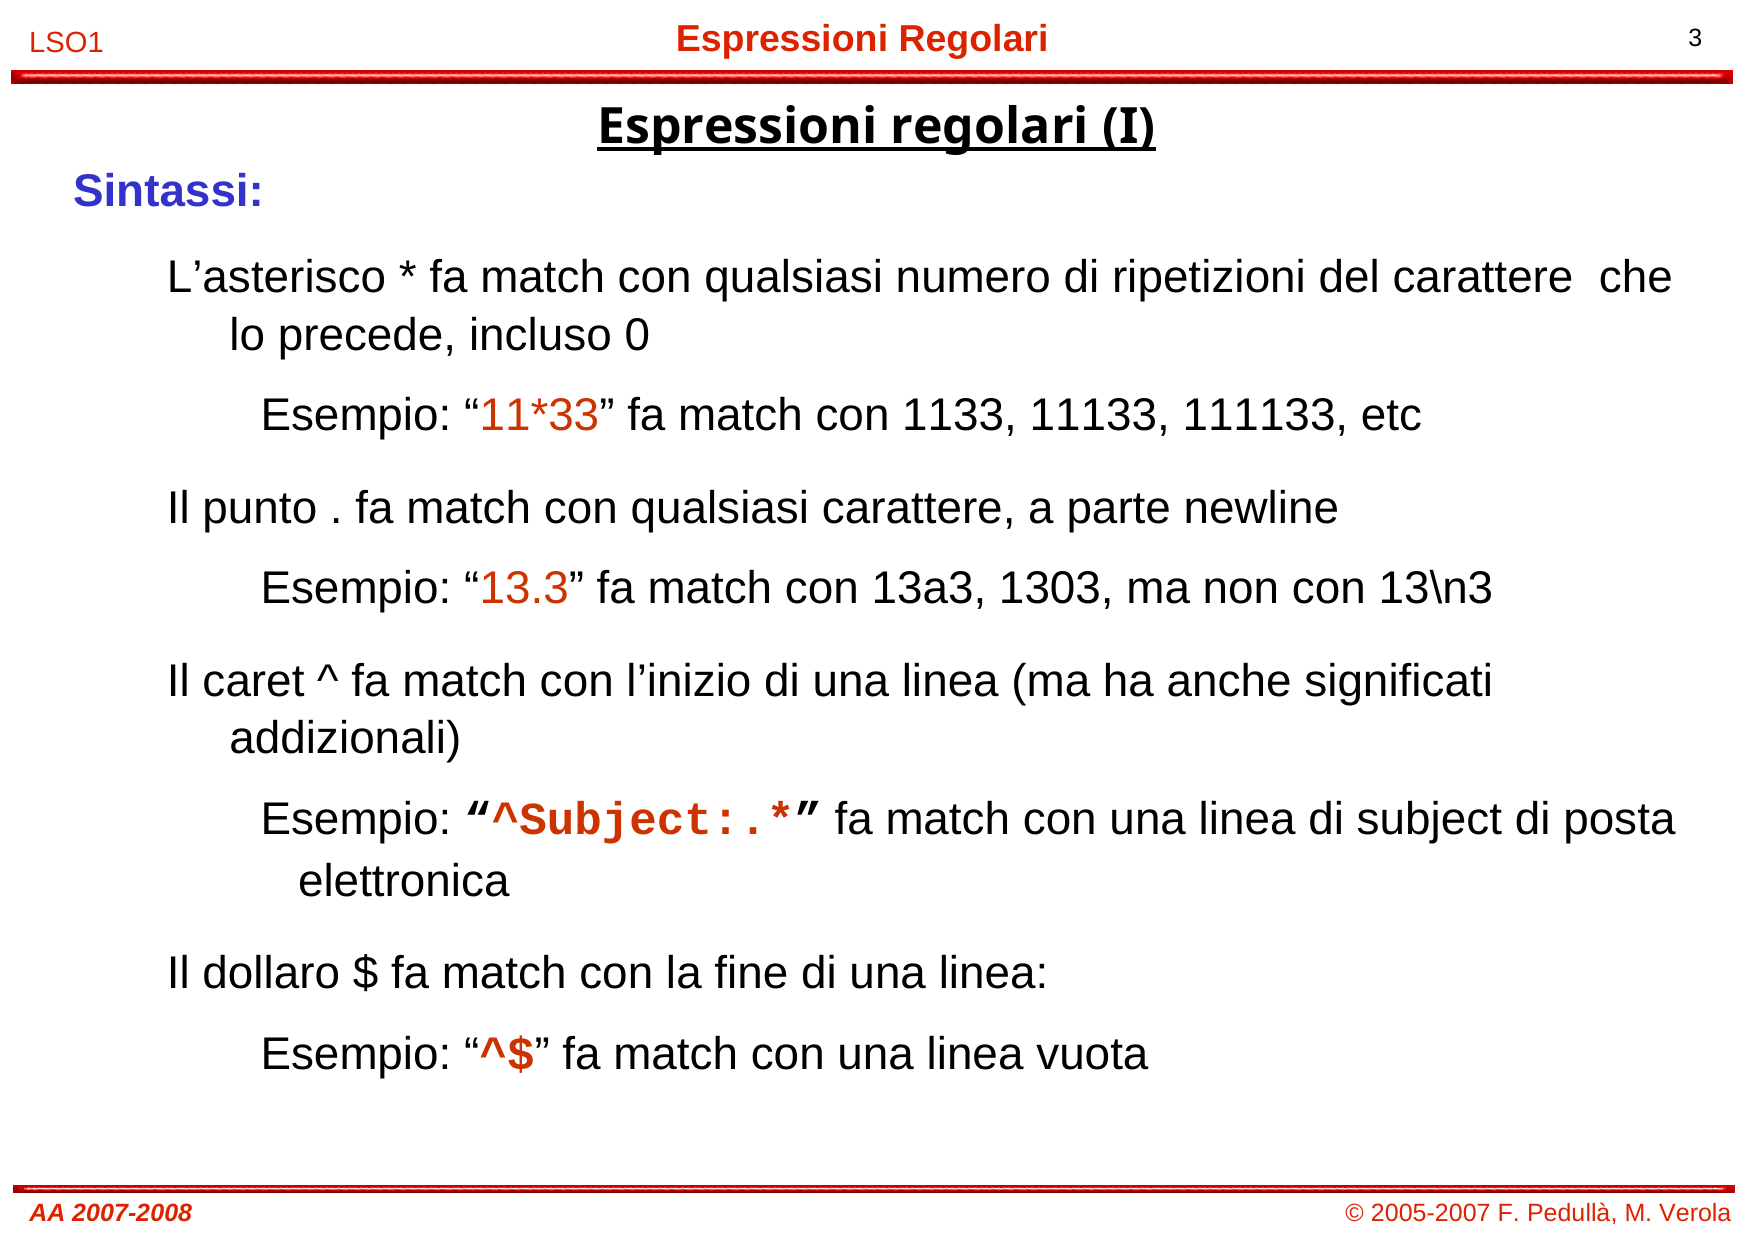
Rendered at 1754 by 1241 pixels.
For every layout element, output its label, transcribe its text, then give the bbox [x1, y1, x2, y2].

picture [13, 1185, 1735, 1193]
list Sintassi: L’asterisco * fa match con qualsiasi numero di ripetizioni del carattere che lo precede, incluso 0 Esempio: “11*33” fa match con 1133, 11133, 111133, etc Il punto . fa match con qualsiasi carattere, a parte newline Esempio: “13.3” fa match con 13a3, 1303, ma non con 13\n3 Il caret ^ fa match con l’inizio di una linea (ma ha anche significati addizionali) Esempio: “^Subject:.*” fa match con una linea di subject di posta elettronica Il dollaro $ fa match con la fine di una linea: Esempio: “^$” fa match con una linea vuota [58, 153, 1696, 1092]
picture [11, 70, 1733, 84]
title Espressioni regolari (I) [558, 78, 1195, 153]
